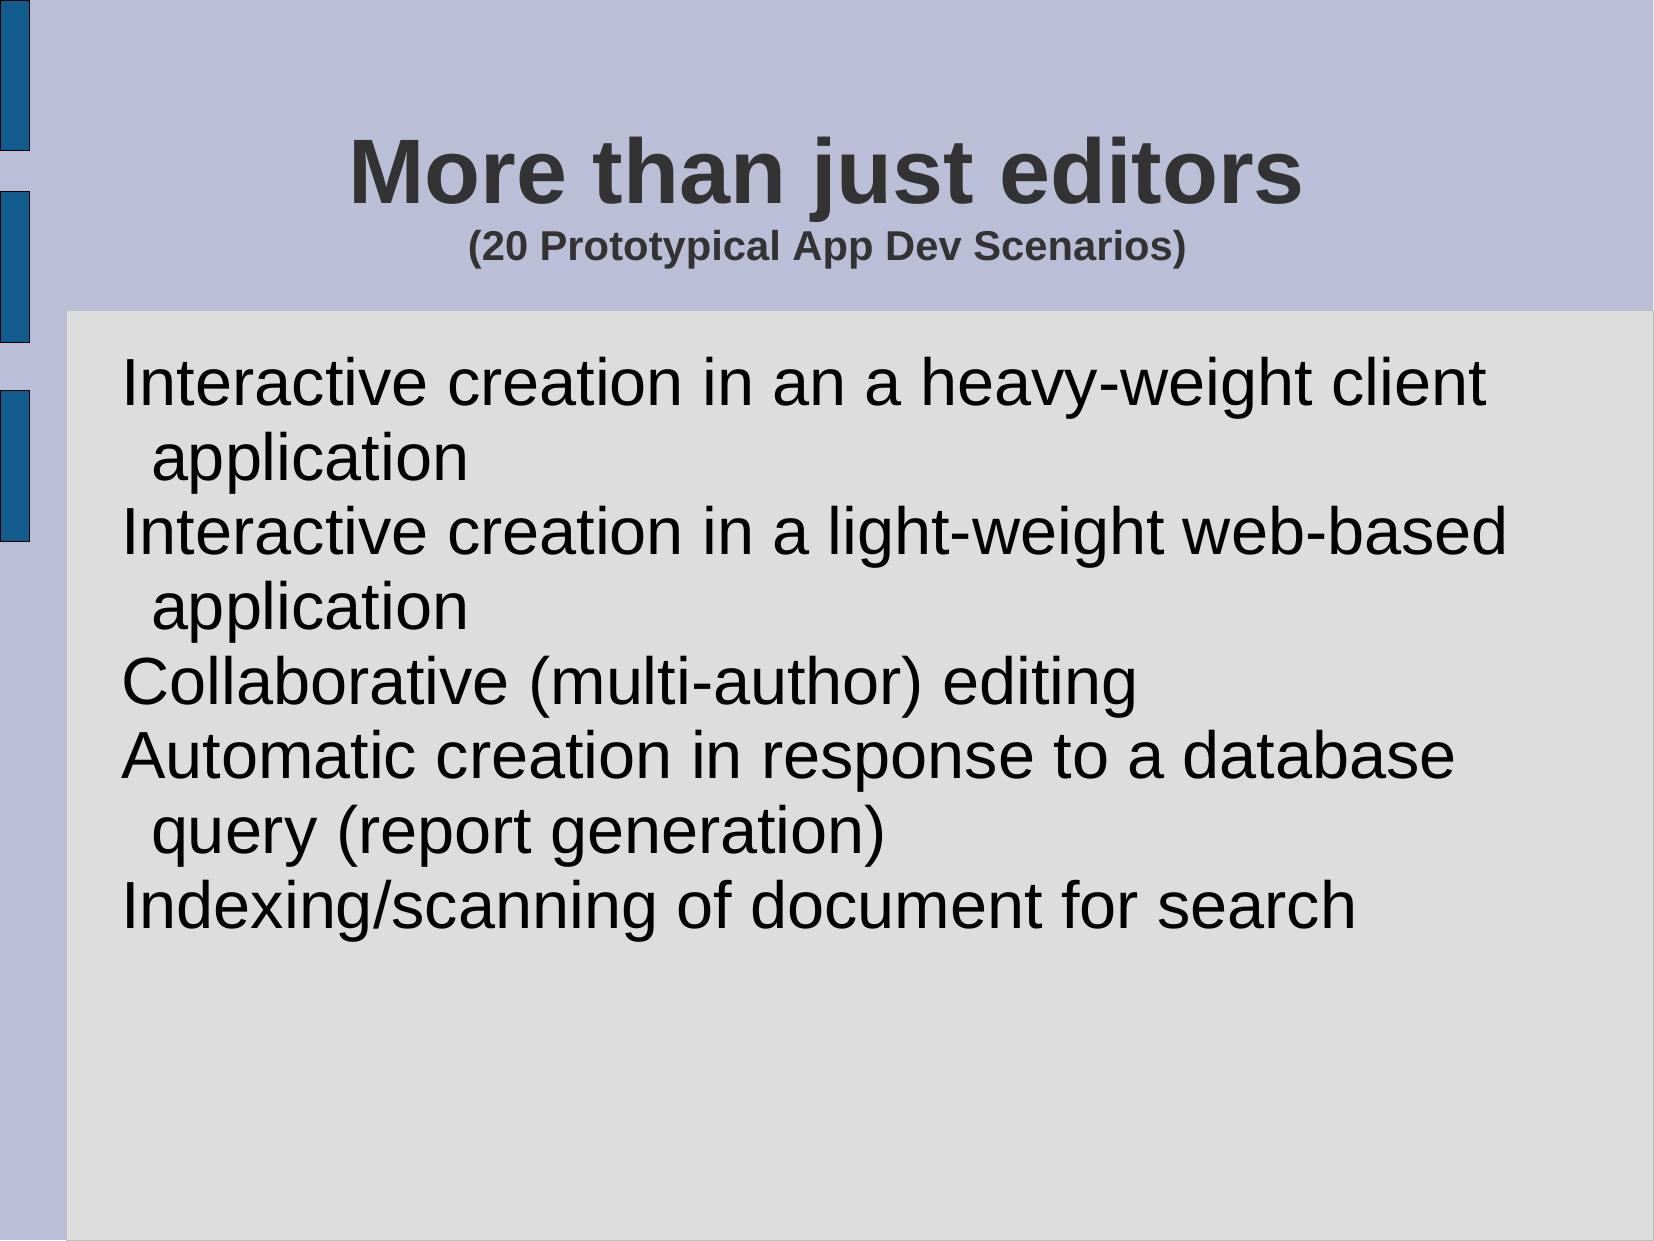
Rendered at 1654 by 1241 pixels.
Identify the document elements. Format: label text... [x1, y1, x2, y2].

list Interactive creation in an a heavy-weight client application Interactive creation in a light-weight web-based application Collaborative (multi-author) editing Automatic creation in response to a database query (report generation) Indexing/scanning of document for search [121, 344, 1534, 1127]
title More than just editors (20 Prototypical App Dev Scenarios) [121, 91, 1534, 299]
